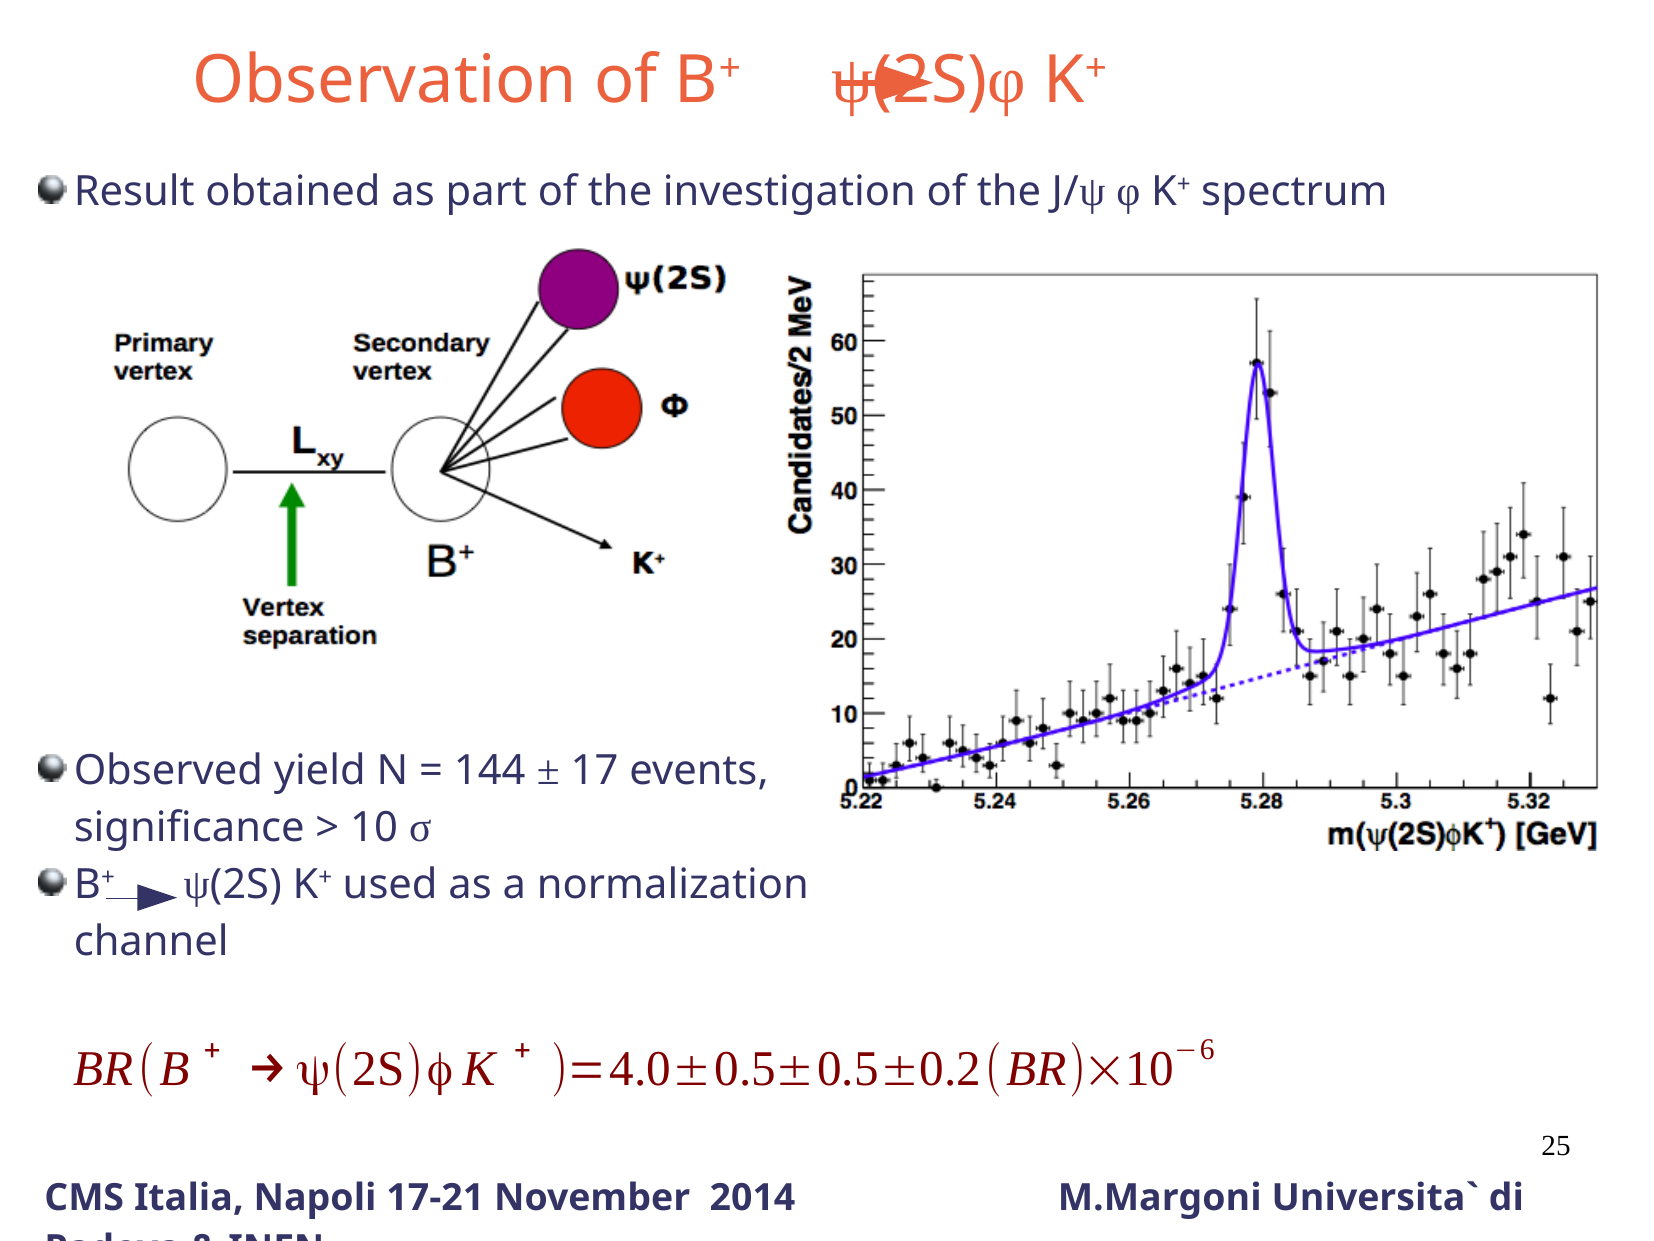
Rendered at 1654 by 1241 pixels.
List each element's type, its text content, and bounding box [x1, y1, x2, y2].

chart [59, 1033, 1226, 1100]
text_box Observed yield N = 144 ± 17 events, significance > 10 σ B+ ψ(2S) K+ used as a normalization channel [23, 732, 827, 1007]
text_box Observation of B+ ψ(2S)φ K+ [17, 23, 1654, 139]
picture [59, 238, 1619, 851]
text_box Result obtained as part of the investigation of the J/ψ φ K+ spectrum [23, 153, 1654, 238]
text_box CMS Italia, Napoli 17-21 November 2014 M.Margoni Universita` di Padova & INFN [29, 1163, 1625, 1237]
